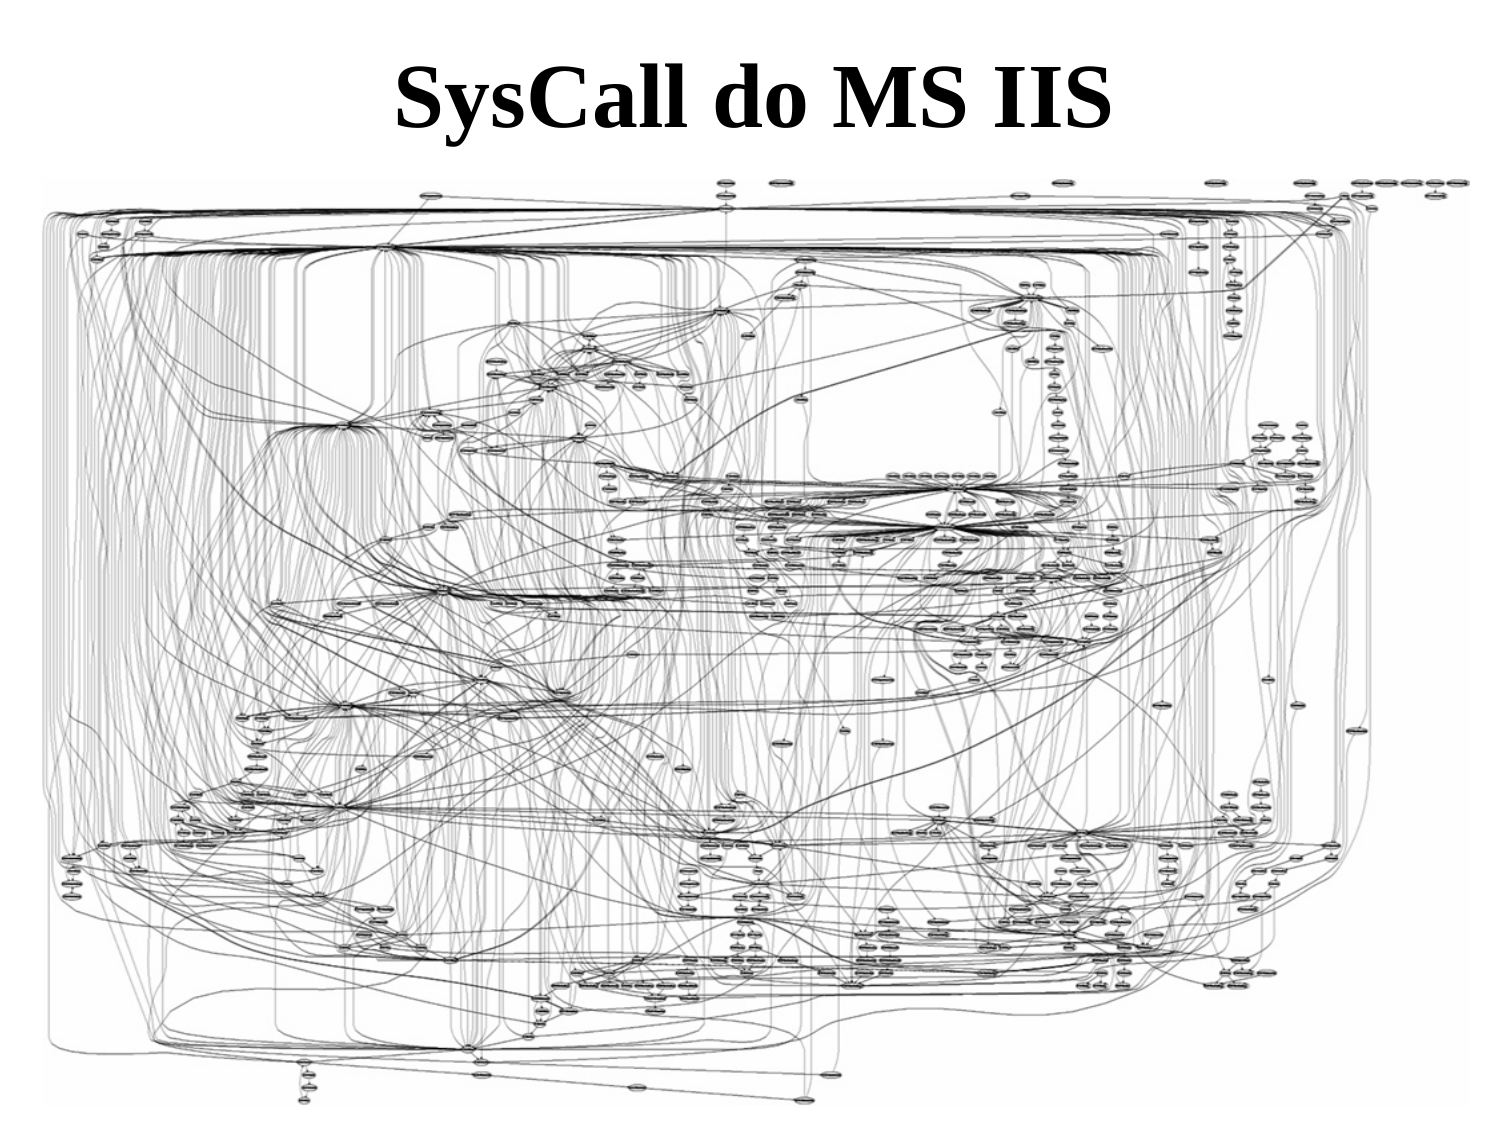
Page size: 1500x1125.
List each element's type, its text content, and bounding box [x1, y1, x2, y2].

title SysCall do MS IIS [117, 0, 1393, 188]
picture [42, 178, 1470, 1106]
